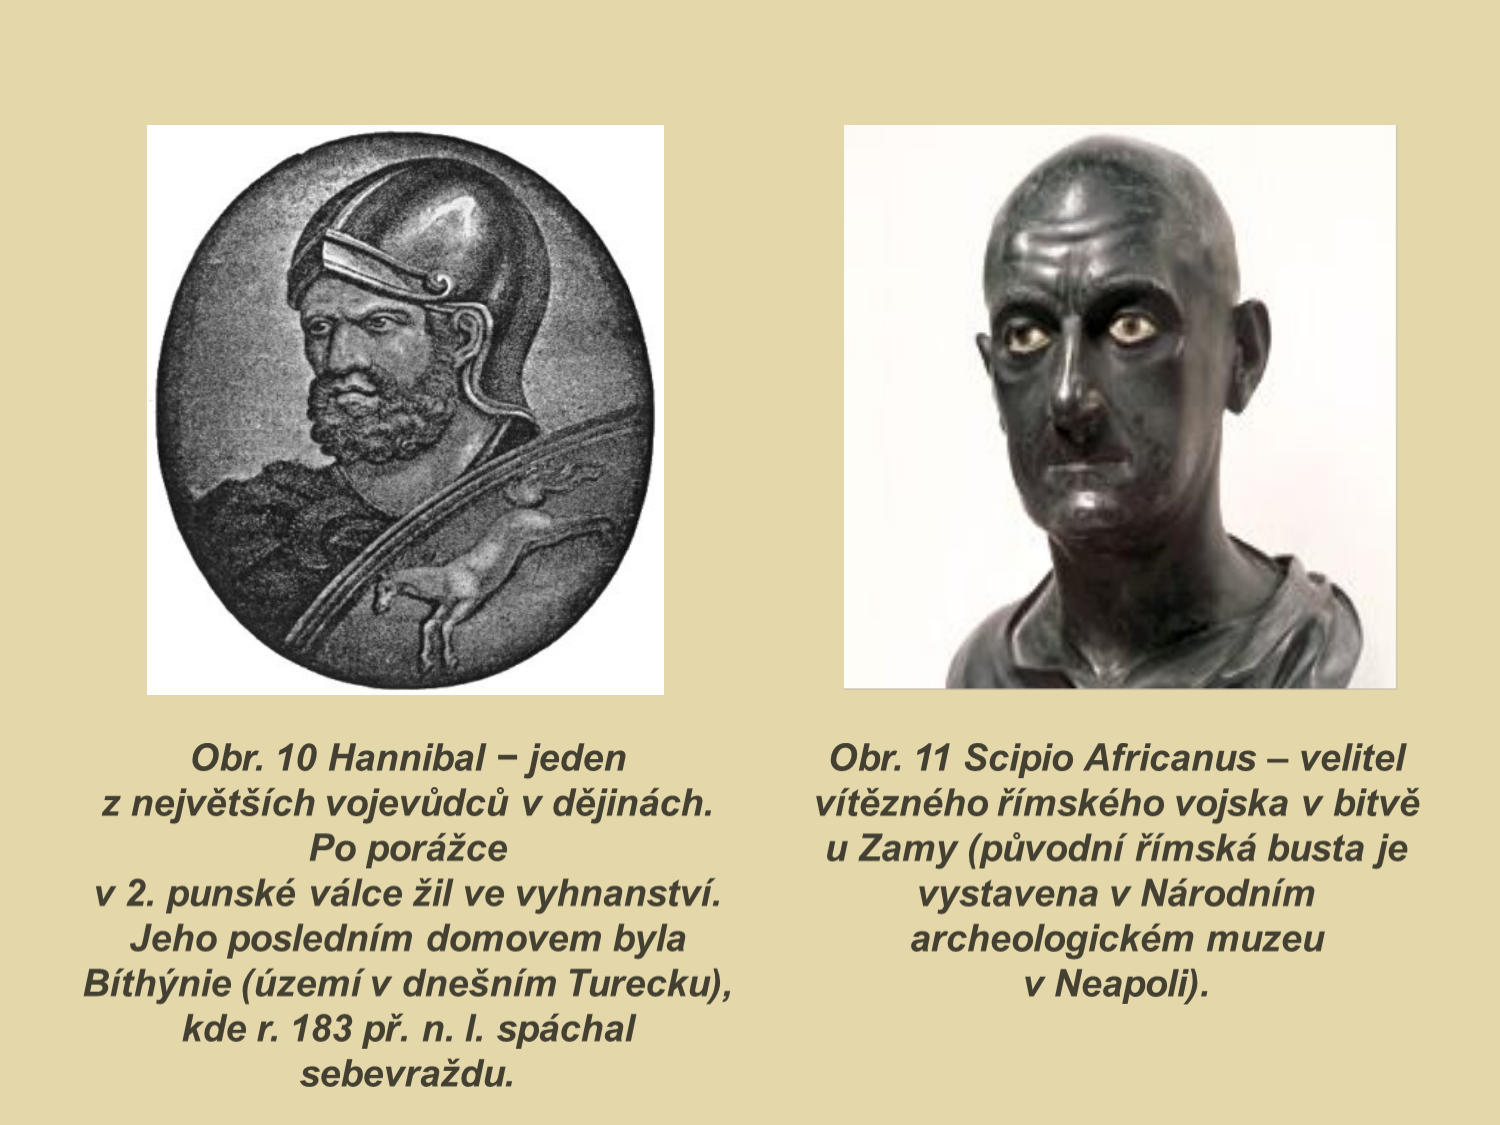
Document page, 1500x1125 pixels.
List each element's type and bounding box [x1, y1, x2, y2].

picture [147, 125, 664, 695]
picture [844, 125, 1400, 693]
picture [790, 722, 1454, 1029]
picture [58, 722, 767, 1120]
